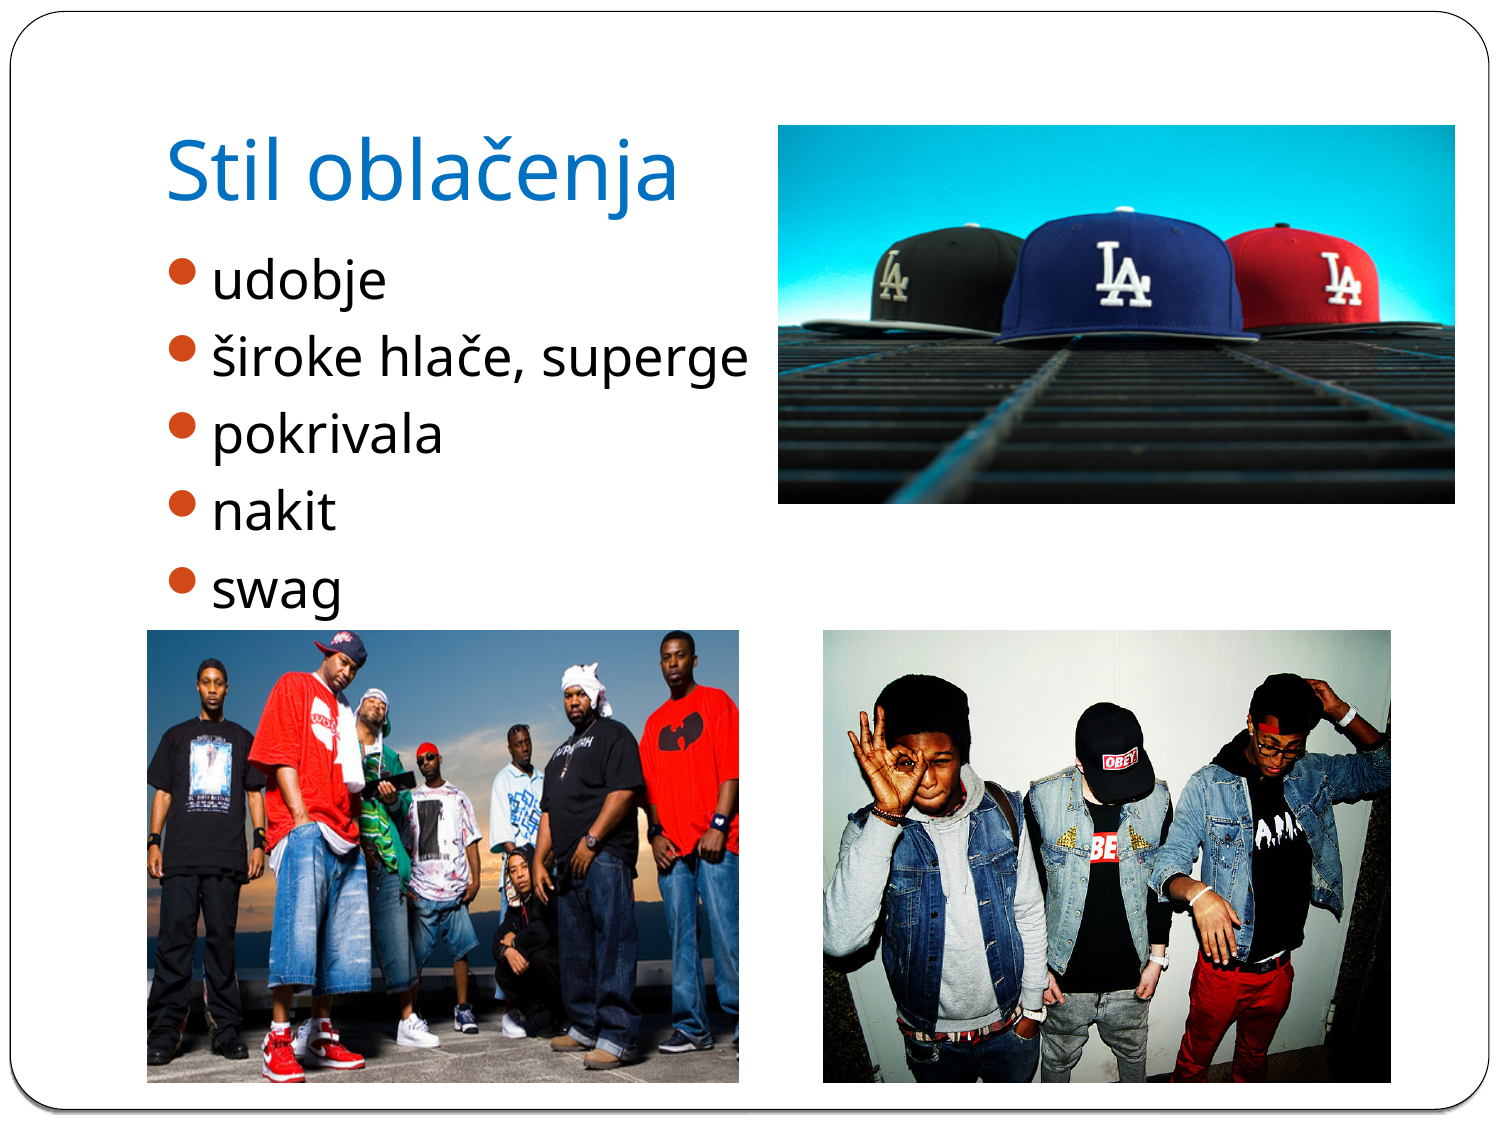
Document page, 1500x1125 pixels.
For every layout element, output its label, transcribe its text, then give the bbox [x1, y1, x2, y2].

list udobje široke hlače, superge pokrivala nakit swag [150, 237, 1425, 988]
picture [823, 630, 1391, 1083]
picture [778, 125, 1455, 504]
title Stil oblačenja [150, 45, 1425, 233]
picture [147, 630, 739, 1083]
